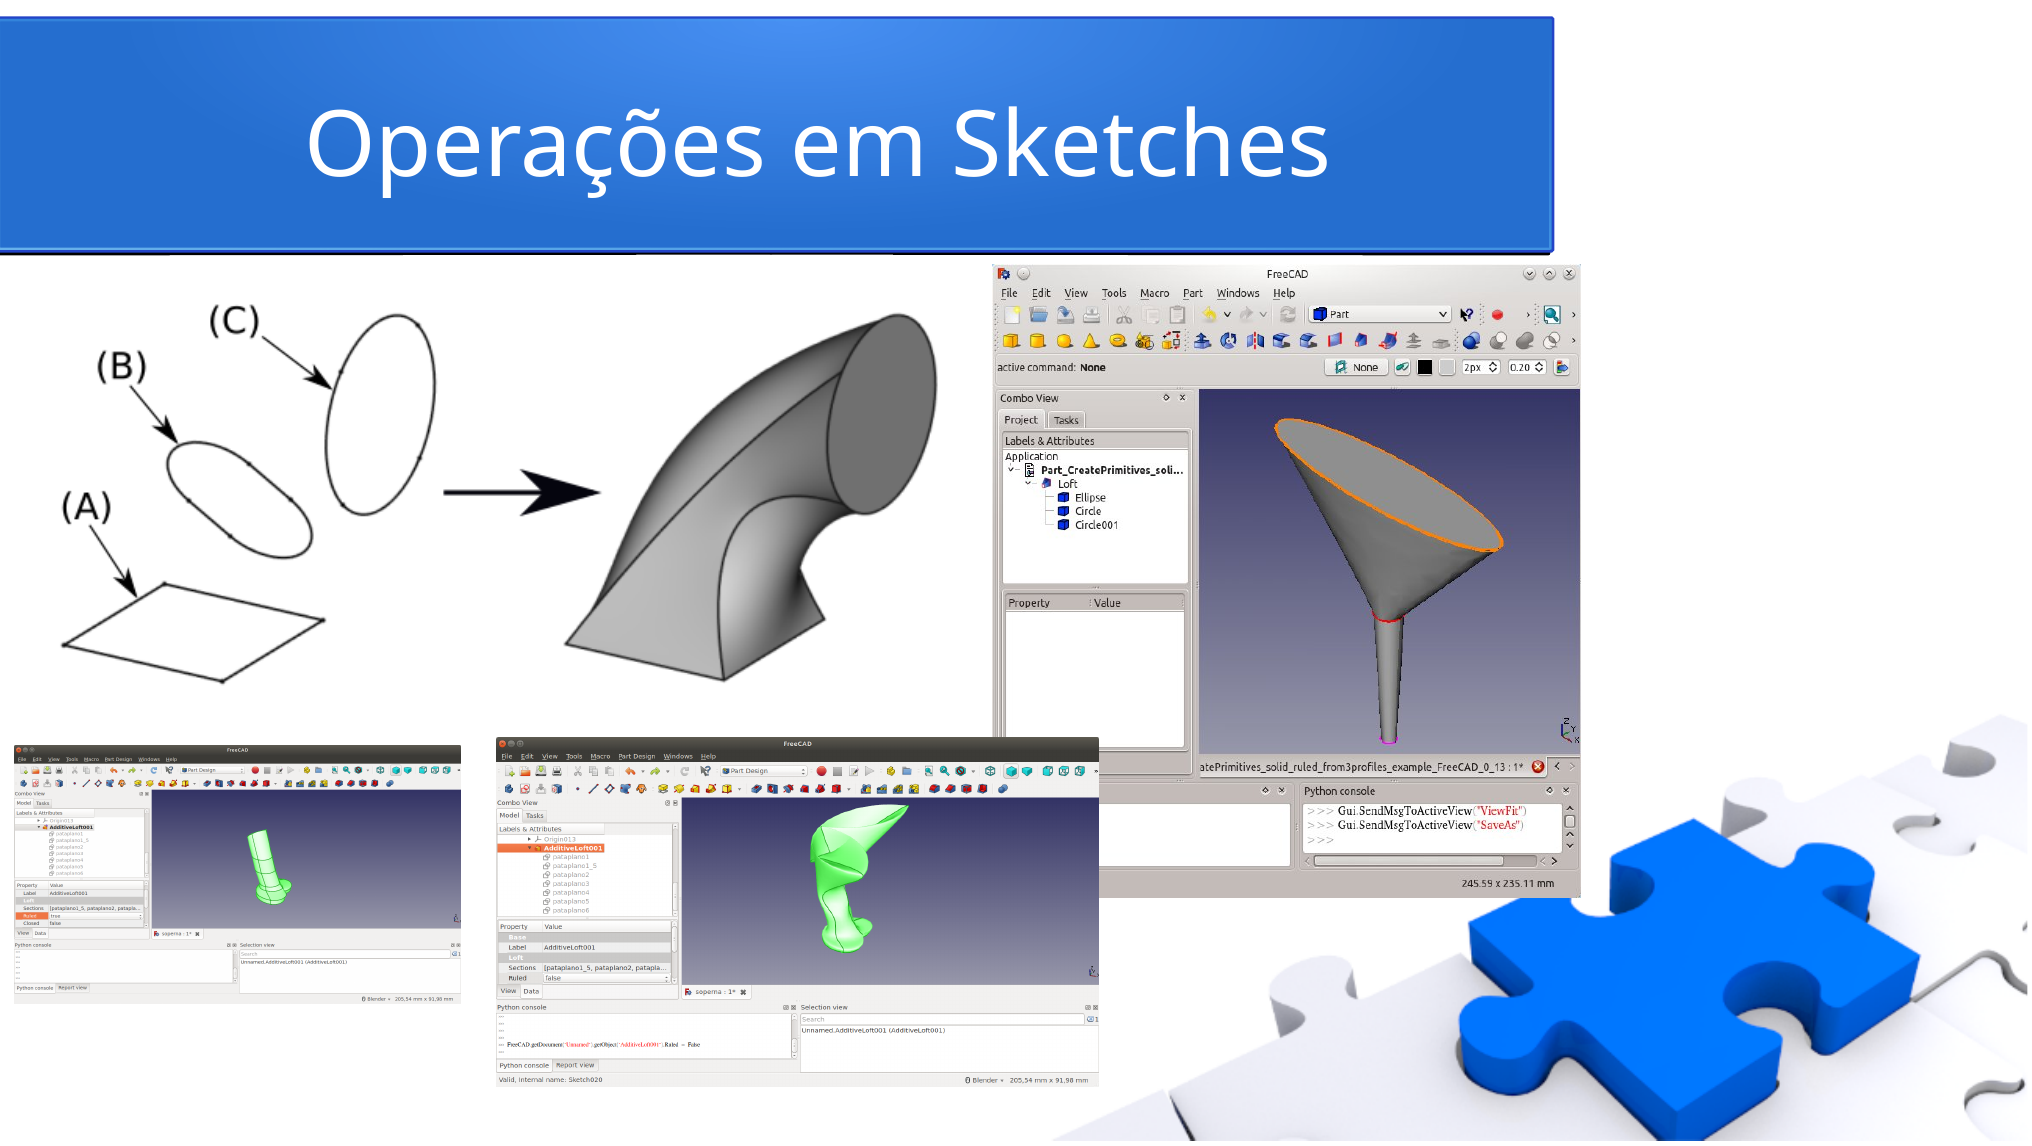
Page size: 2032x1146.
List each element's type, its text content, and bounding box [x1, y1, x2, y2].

title Operações em Sketches [101, 45, 1536, 237]
picture [23, 283, 980, 720]
picture [496, 264, 2028, 1141]
picture [14, 745, 461, 1004]
